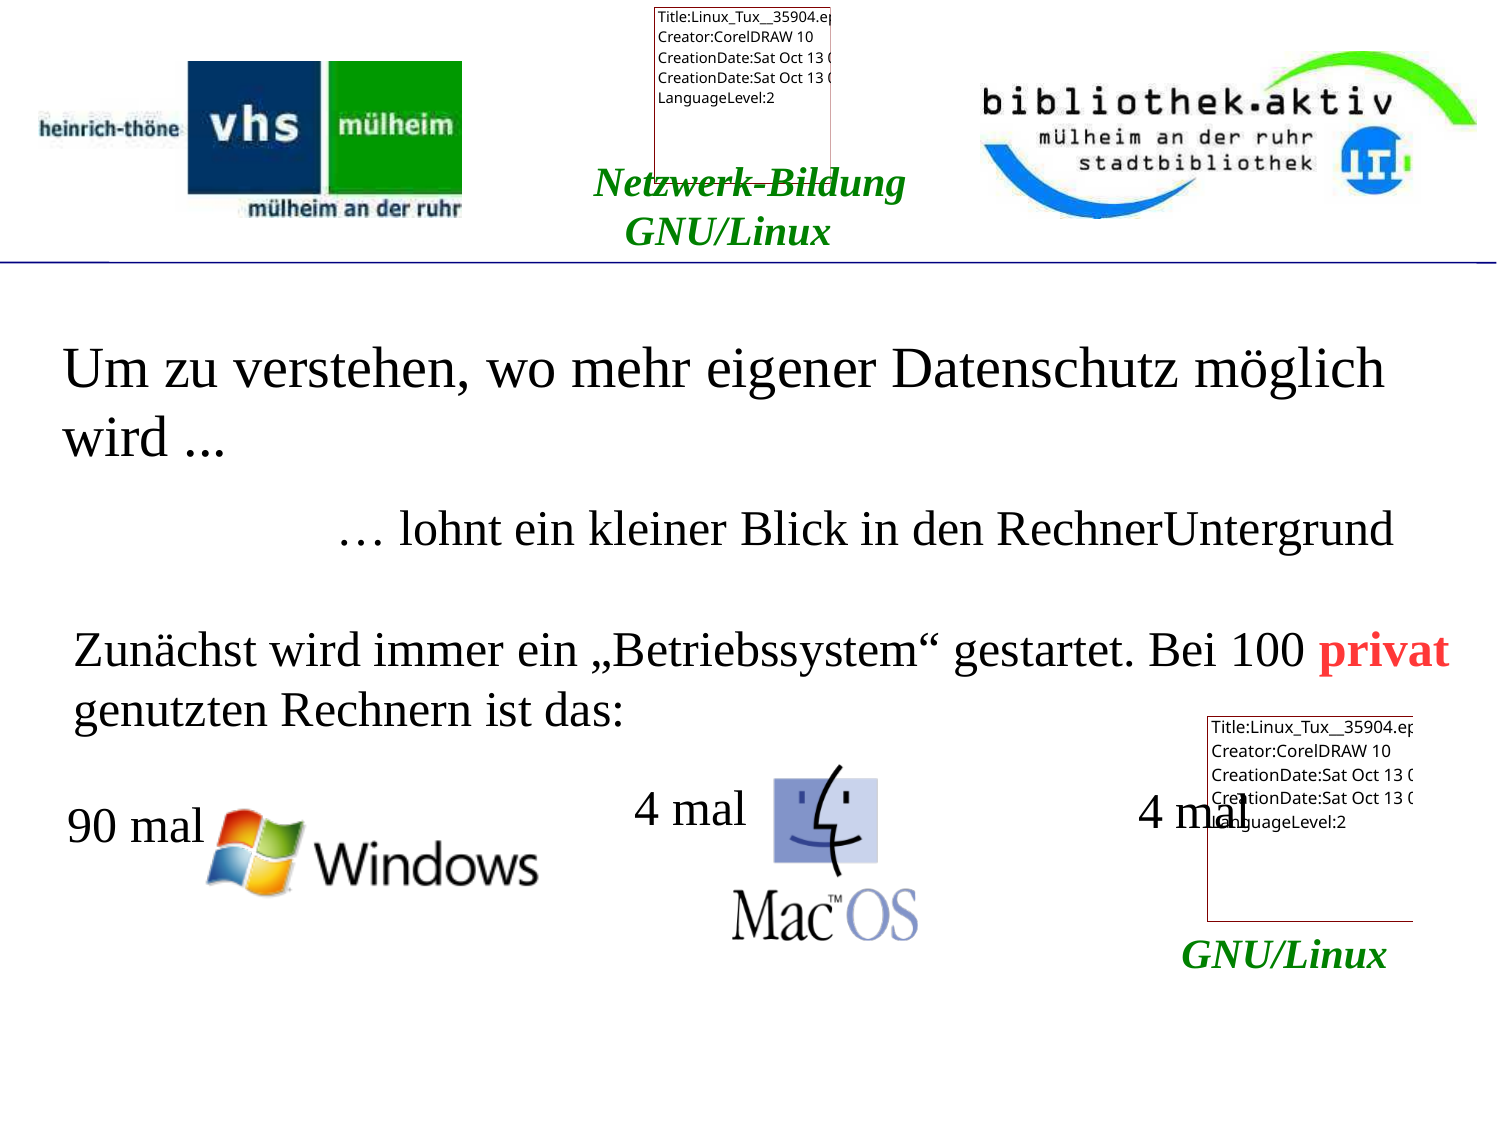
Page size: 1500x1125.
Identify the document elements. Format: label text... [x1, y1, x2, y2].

text_box 4 mal [1123, 773, 1295, 849]
text_box 4 mal [620, 770, 792, 863]
text_box Zunächst wird immer ein „Betriebssystem“ gestartet. Bei 100 privat genutzten Rechnern ist das: [59, 611, 1476, 747]
picture [200, 803, 545, 905]
picture [731, 763, 919, 942]
picture [653, 6, 831, 149]
picture [980, 51, 1477, 219]
text_box Netzwerk-Bildung GNU/Linux [578, 149, 934, 264]
picture [38, 61, 462, 218]
picture [1206, 714, 1413, 921]
text_box GNU/Linux [1135, 921, 1424, 1010]
text_box Um zu verstehen, wo mehr eigener Datenschutz möglich wird ... [47, 324, 1462, 478]
text_box 90 mal [53, 787, 290, 863]
text_box … lohnt ein kleiner Blick in den RechnerUntergrund [309, 491, 1462, 573]
